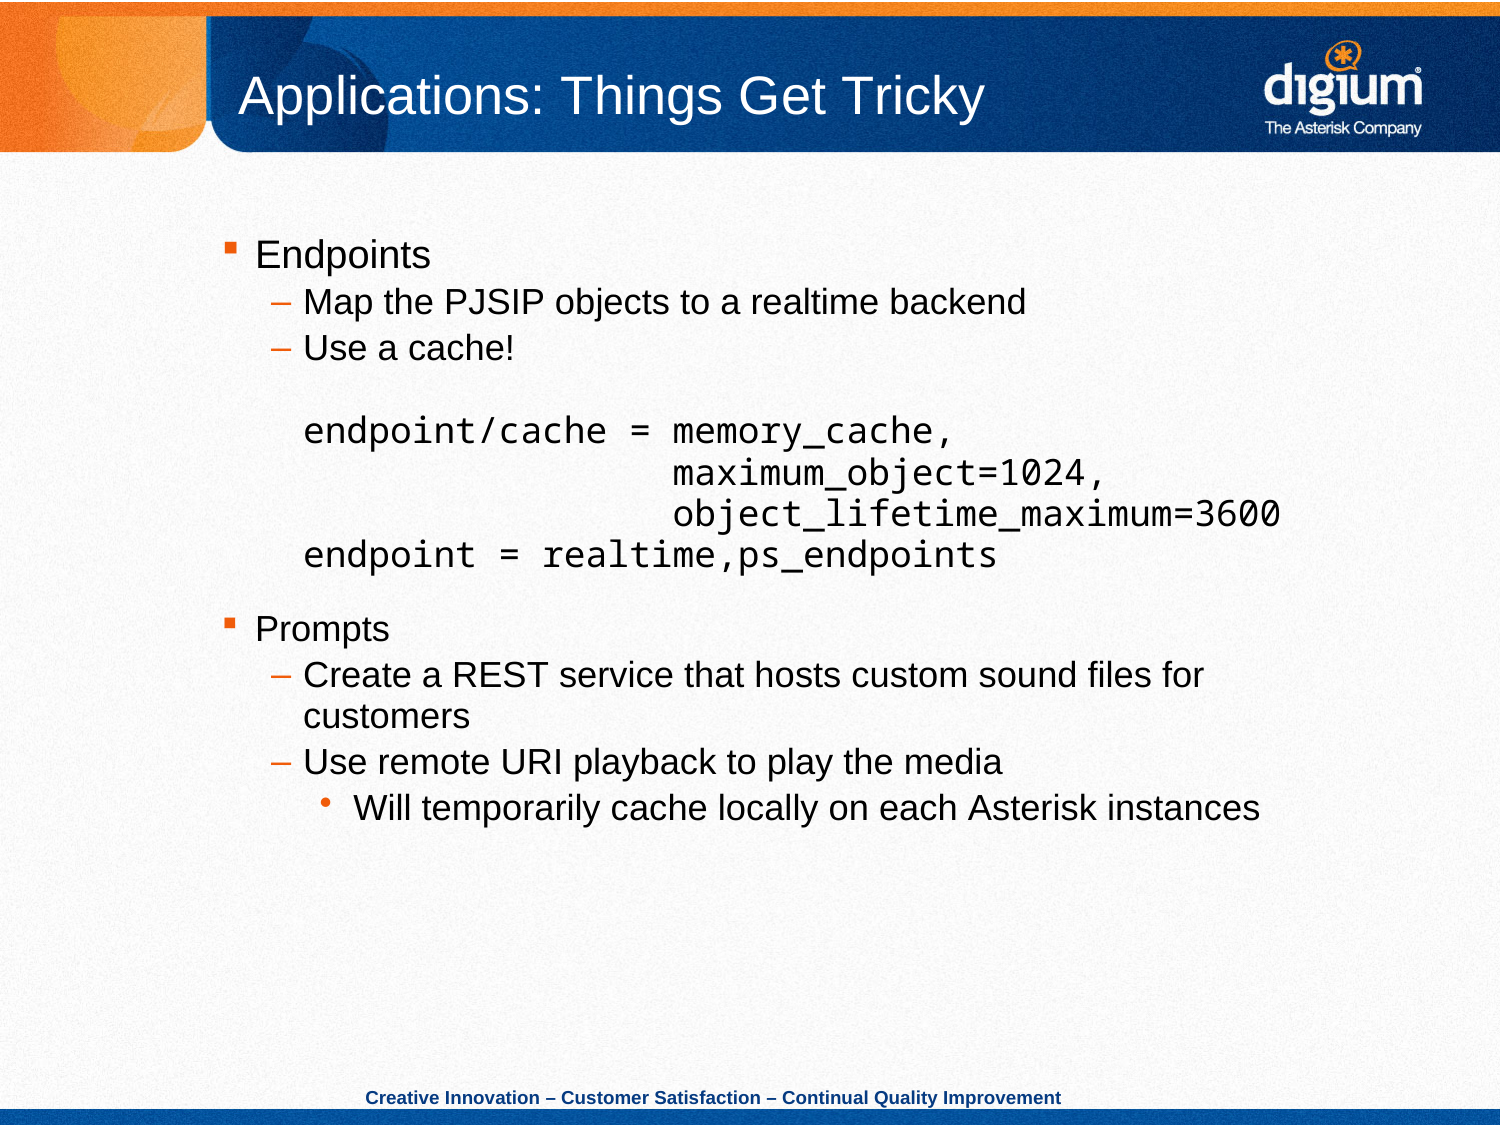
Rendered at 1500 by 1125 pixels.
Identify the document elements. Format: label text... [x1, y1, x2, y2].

list Endpoints Map the PJSIP objects to a realtime backend Use a cache! endpoint/cache = memory_cache, maximum_object=1024, object_lifetime_maximum=3600 endpoint = realtime,ps_endpoints Prompts Create a REST service that hosts custom sound files for customers Use remote URI playback to play the media Will temporarily cache locally on each Asterisk instances [206, 224, 1301, 877]
title Applications: Things Get Tricky [238, 27, 1243, 127]
picture [0, 2, 1500, 1125]
